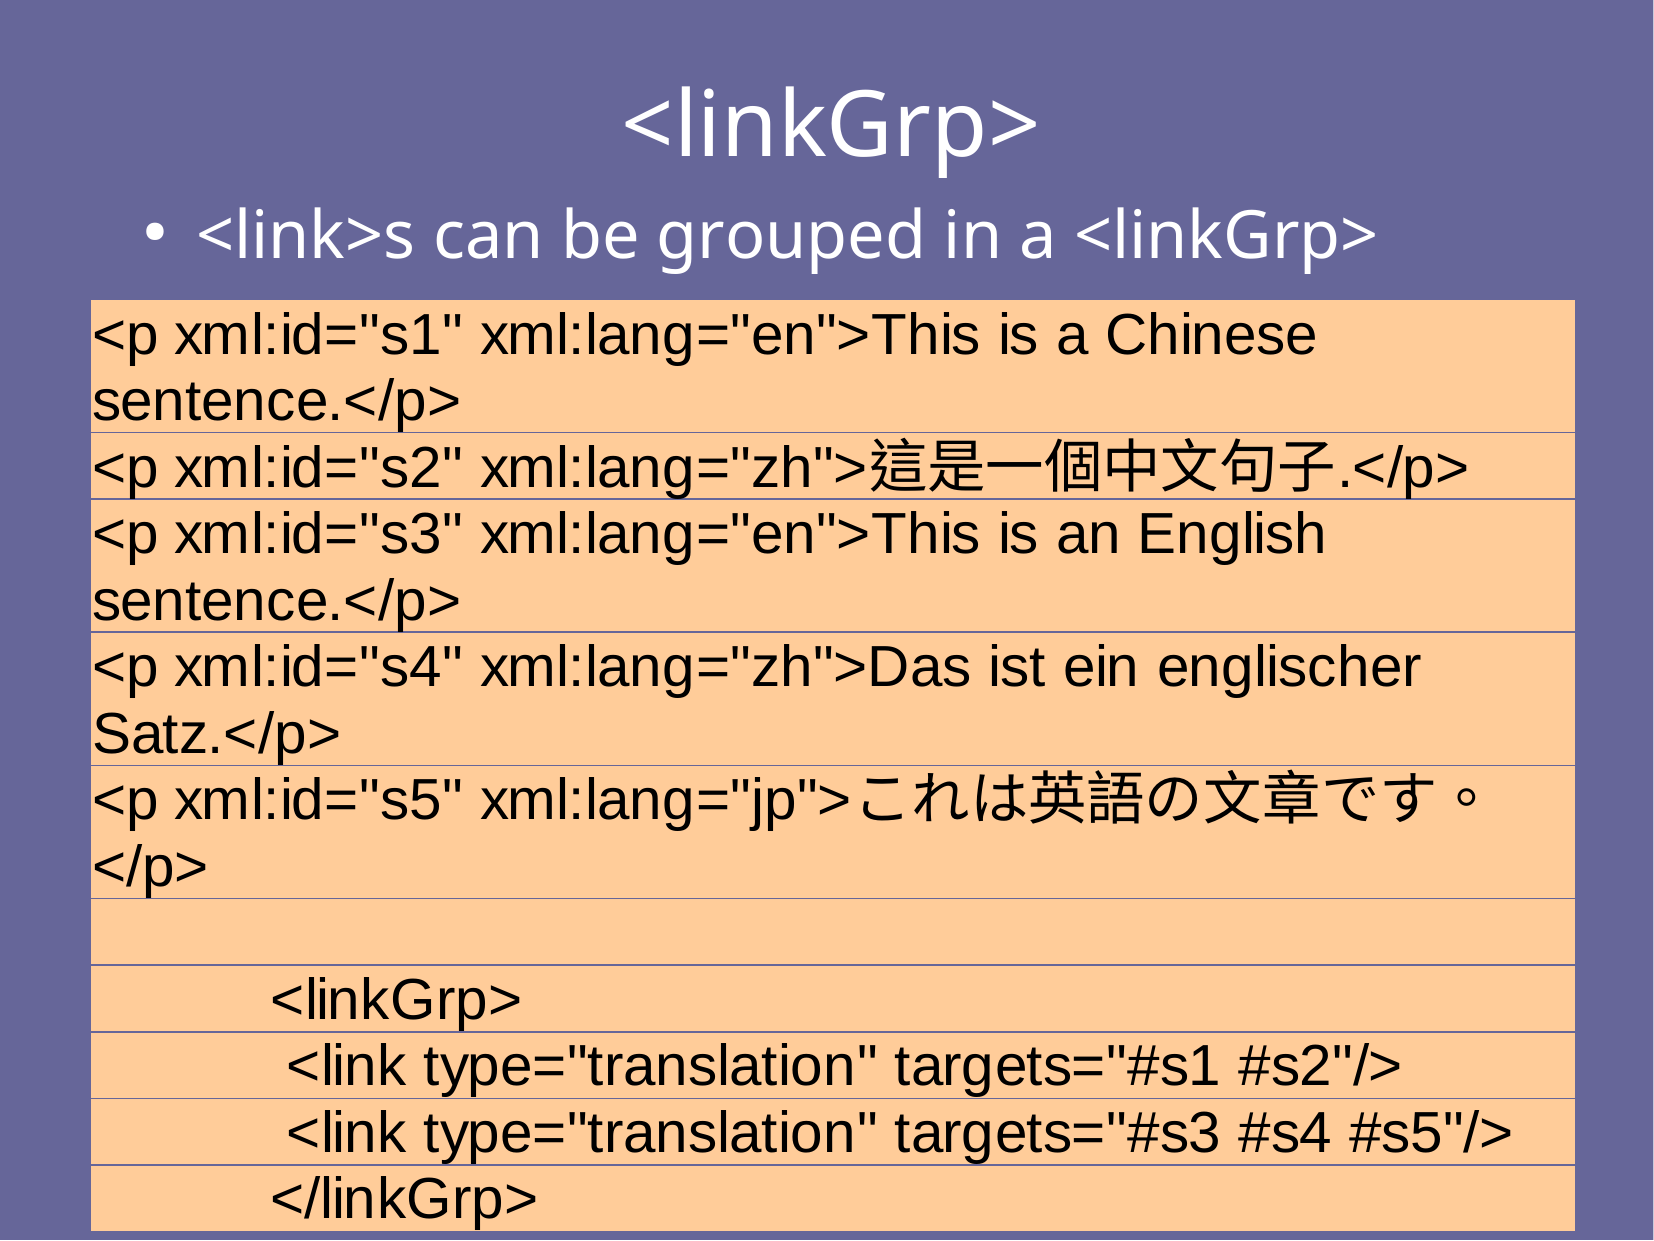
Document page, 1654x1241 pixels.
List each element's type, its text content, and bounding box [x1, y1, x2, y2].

title <linkGrp> [125, 17, 1538, 187]
chart [90, 300, 1576, 1241]
list <link>s can be grouped in a <linkGrp> [125, 187, 1538, 300]
